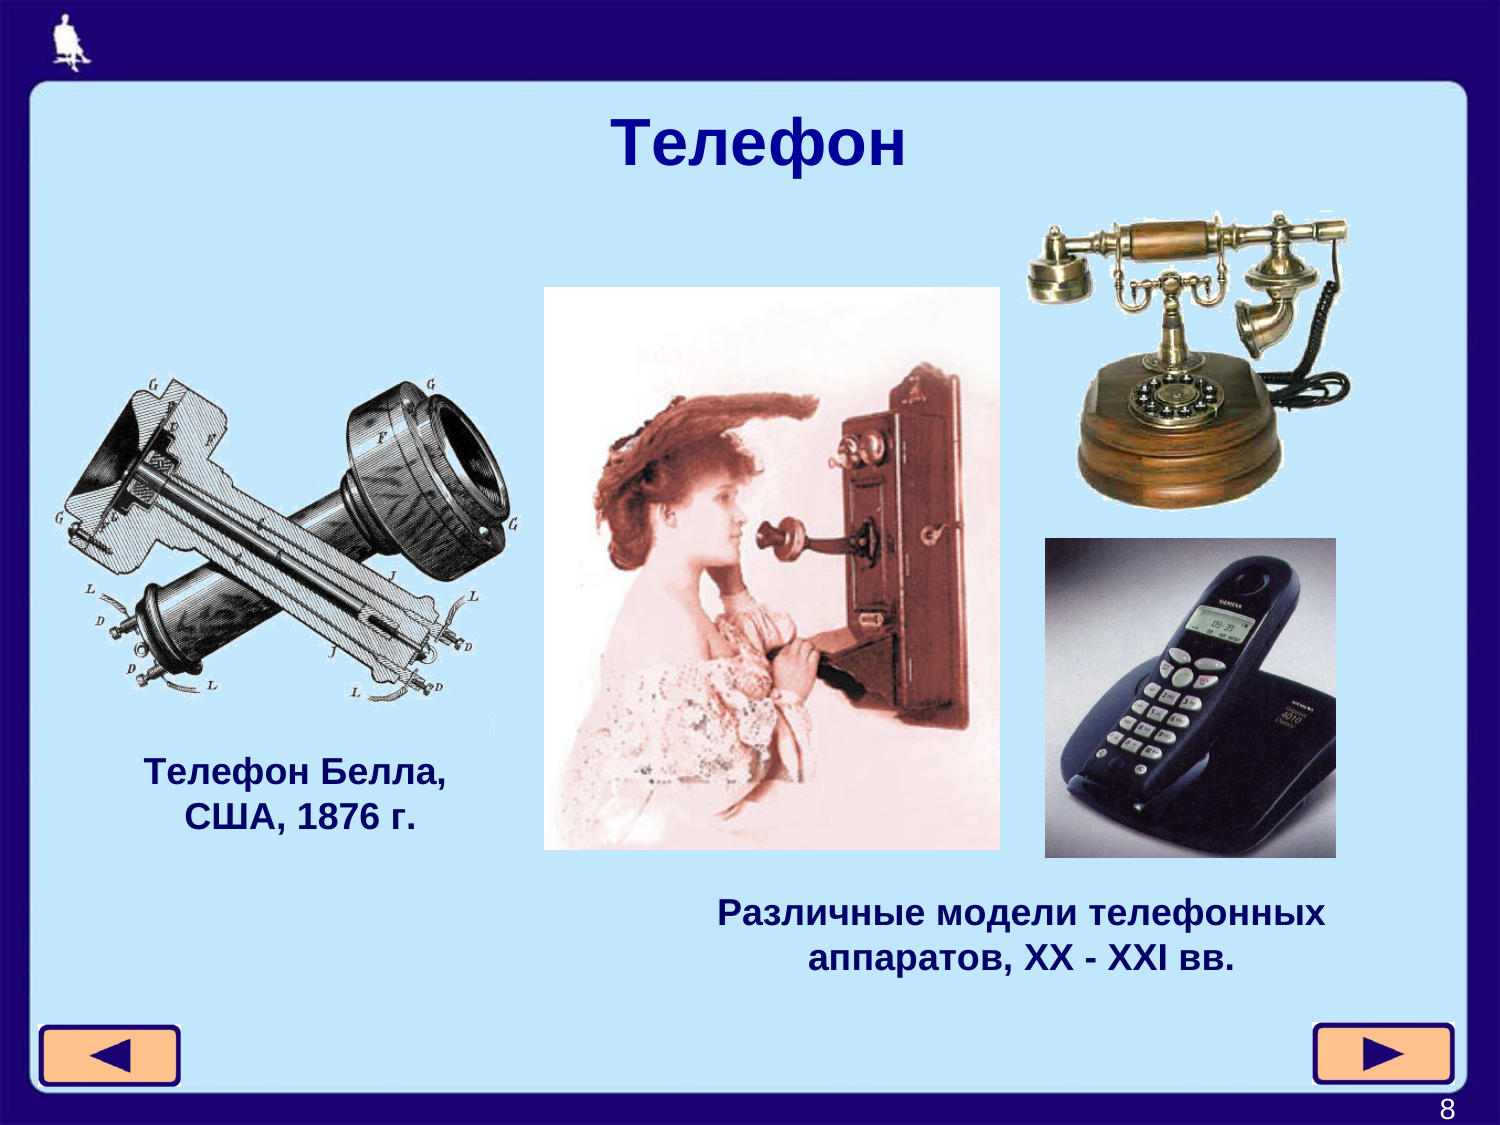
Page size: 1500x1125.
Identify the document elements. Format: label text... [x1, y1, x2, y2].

picture [0, 0, 1500, 1125]
text_box Различные модели телефонных аппаратов, XX - XXI вв. [631, 880, 1412, 986]
text_box Телефон Белла, США, 1876 г. [53, 739, 538, 846]
text_box <номер> [1120, 1082, 1471, 1125]
title Телефон [75, 45, 1426, 233]
